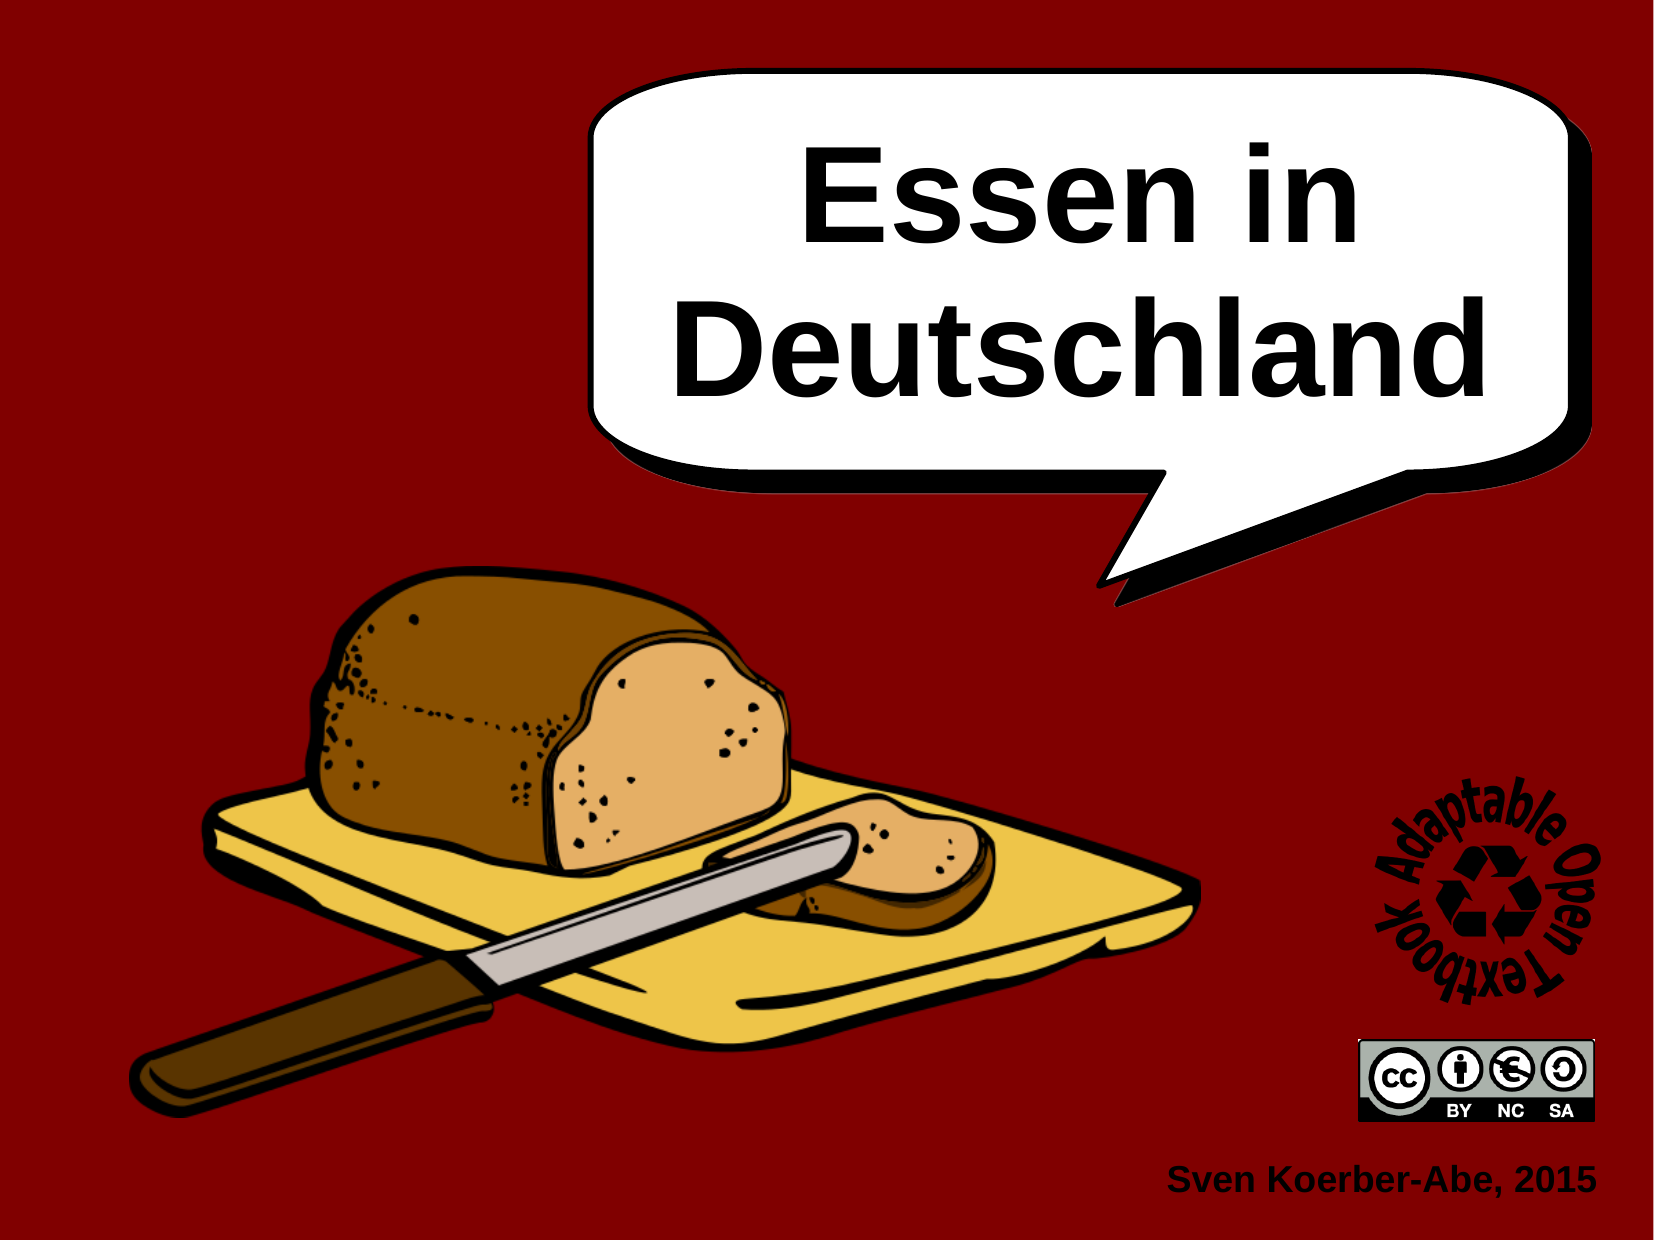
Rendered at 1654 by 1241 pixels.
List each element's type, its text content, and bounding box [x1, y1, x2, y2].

text_box Sven Koerber-Abe, 2015 [1104, 1151, 1613, 1211]
picture [1370, 773, 1607, 1010]
text_box Essen in Deutschland [590, 70, 1571, 566]
picture [129, 566, 1201, 1119]
picture [1358, 1039, 1595, 1123]
